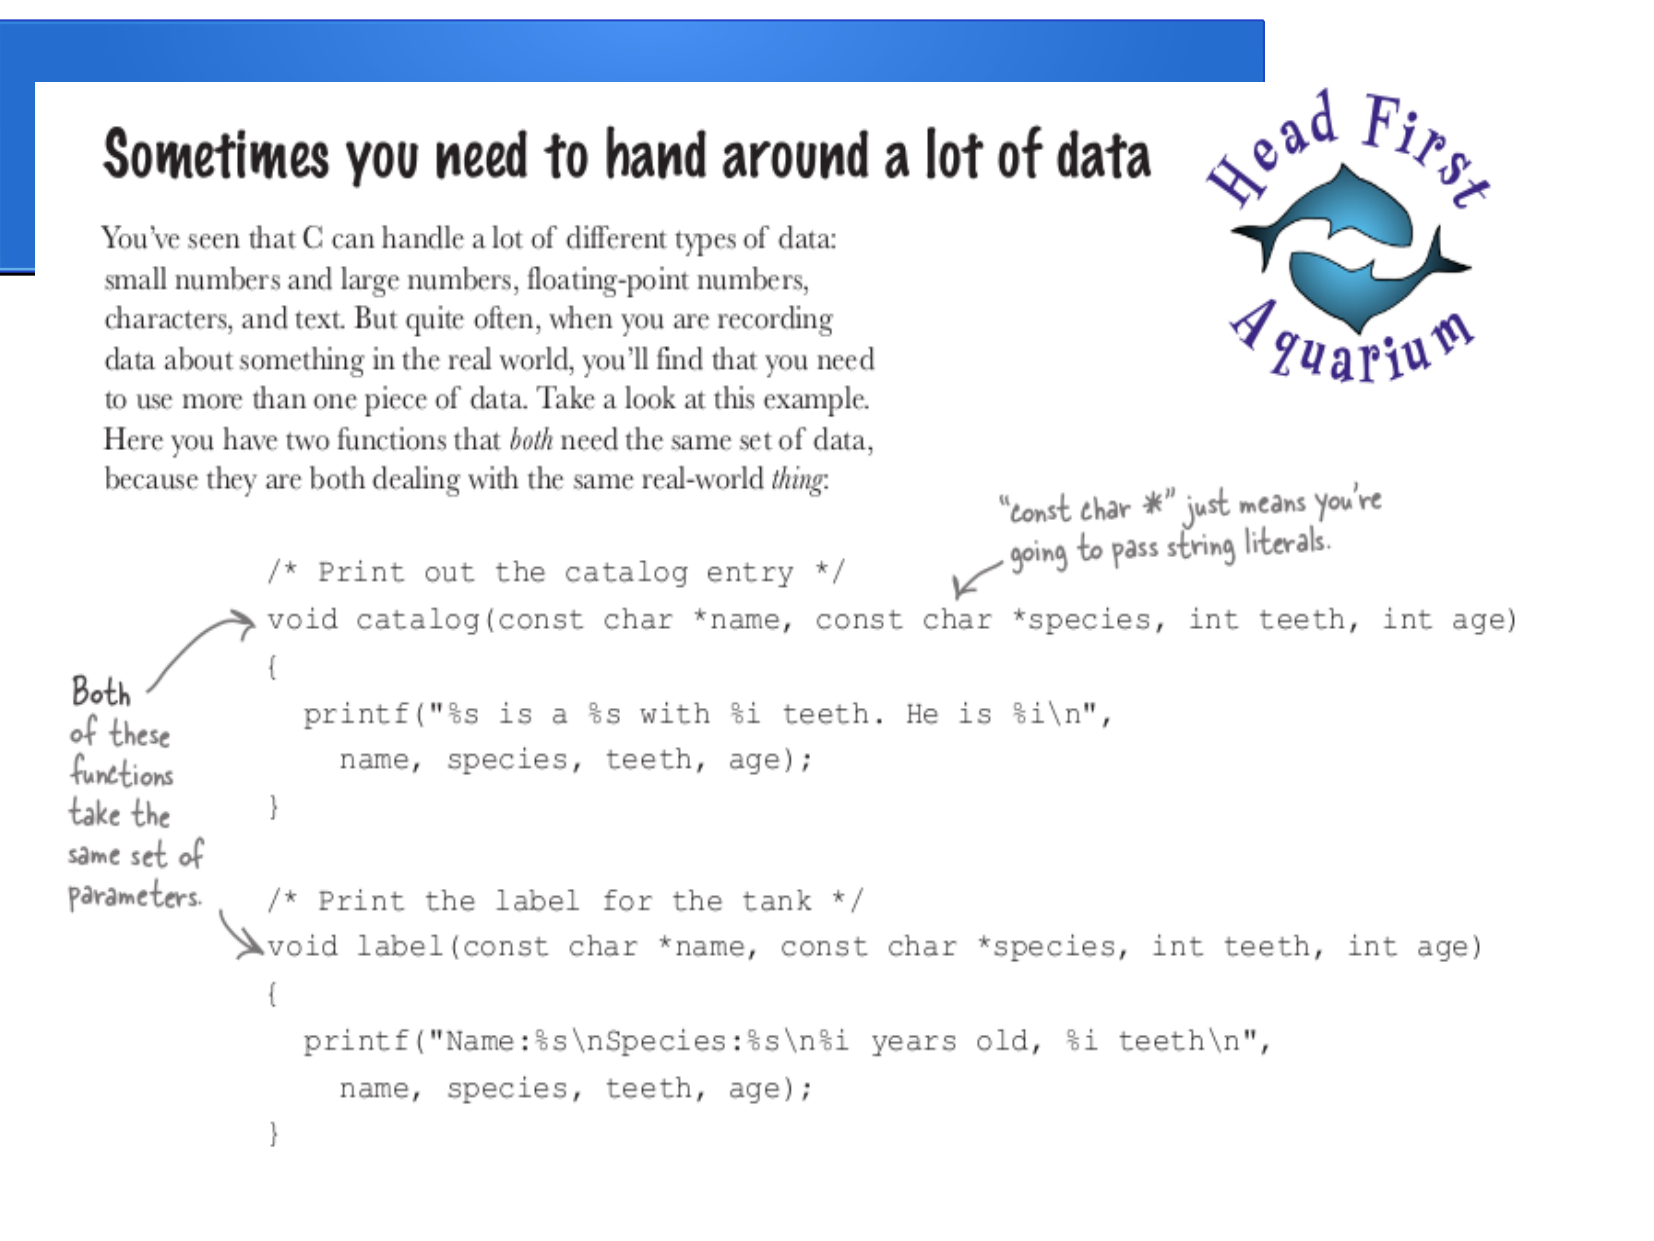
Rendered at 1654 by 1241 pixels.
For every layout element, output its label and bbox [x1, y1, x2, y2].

picture [35, 82, 1583, 1182]
